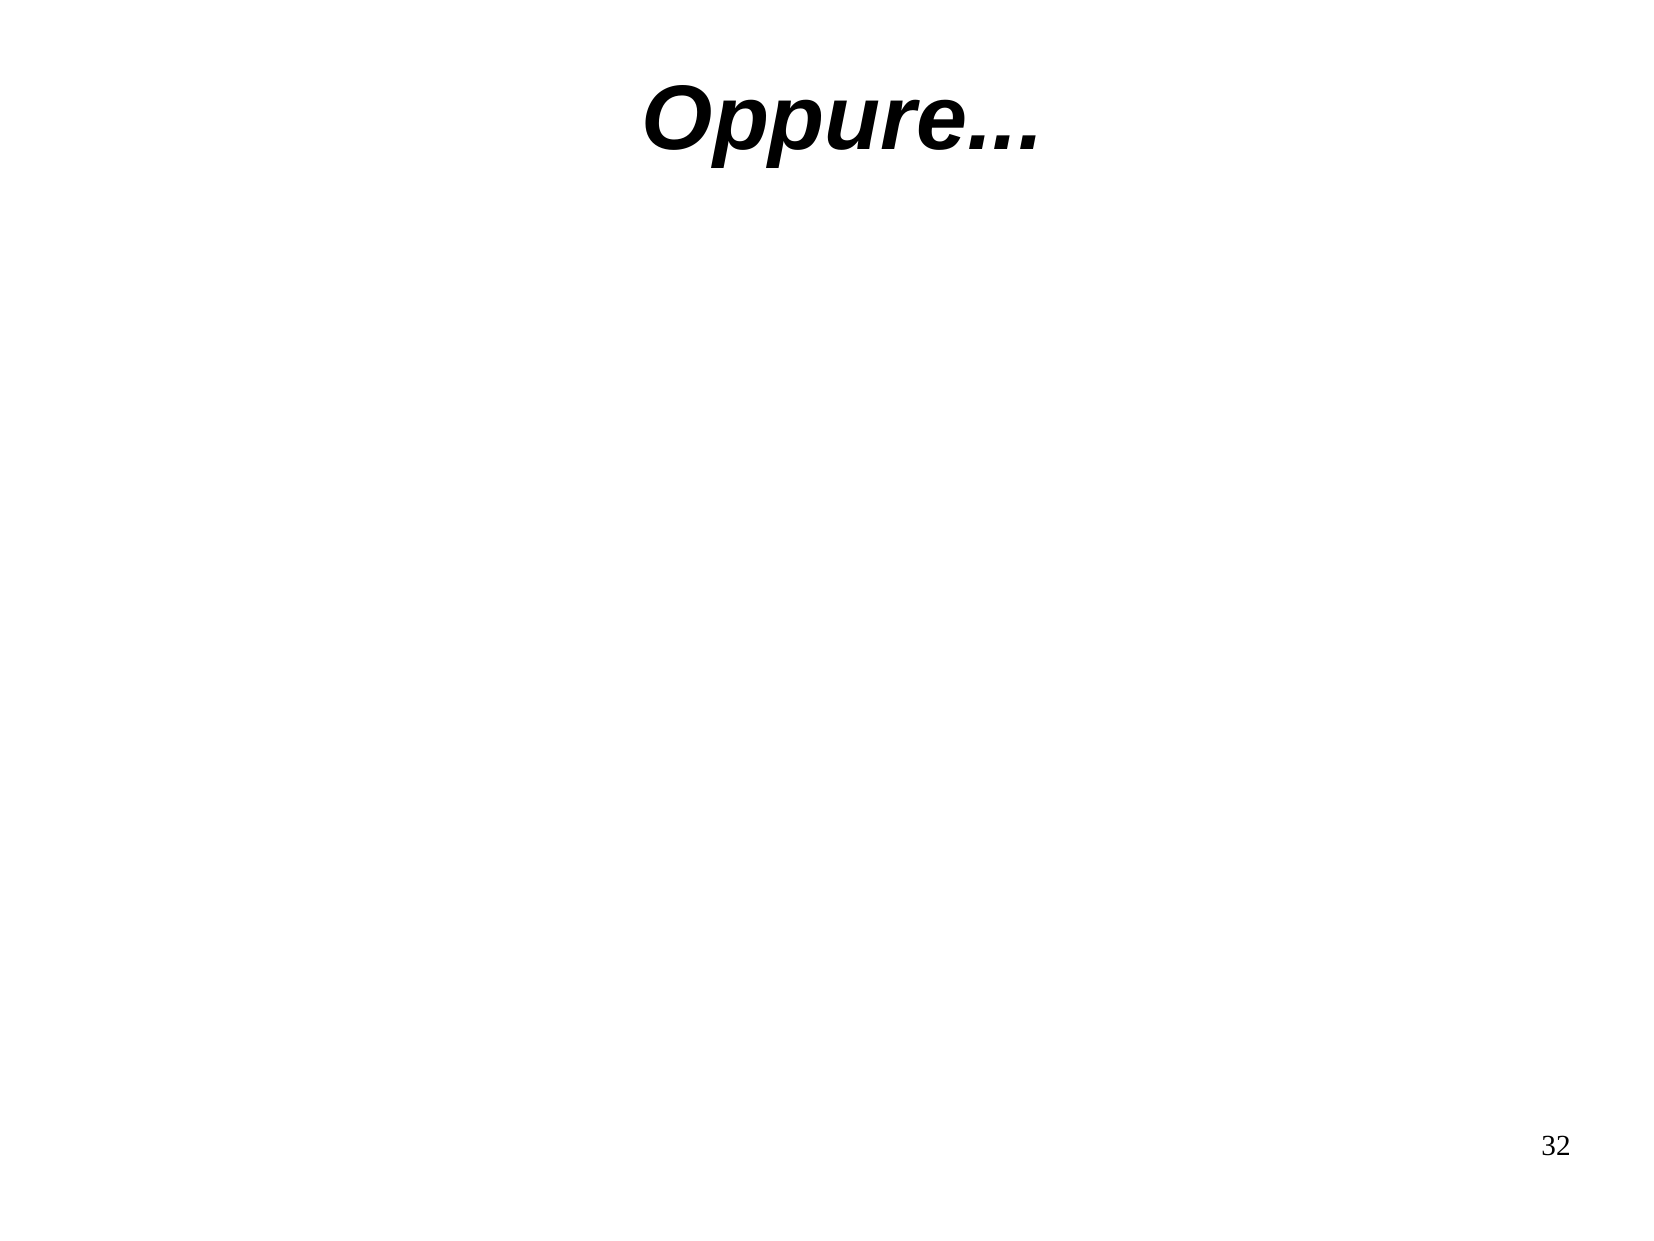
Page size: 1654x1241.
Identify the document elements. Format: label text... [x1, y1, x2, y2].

title Oppure... [82, 50, 1571, 257]
